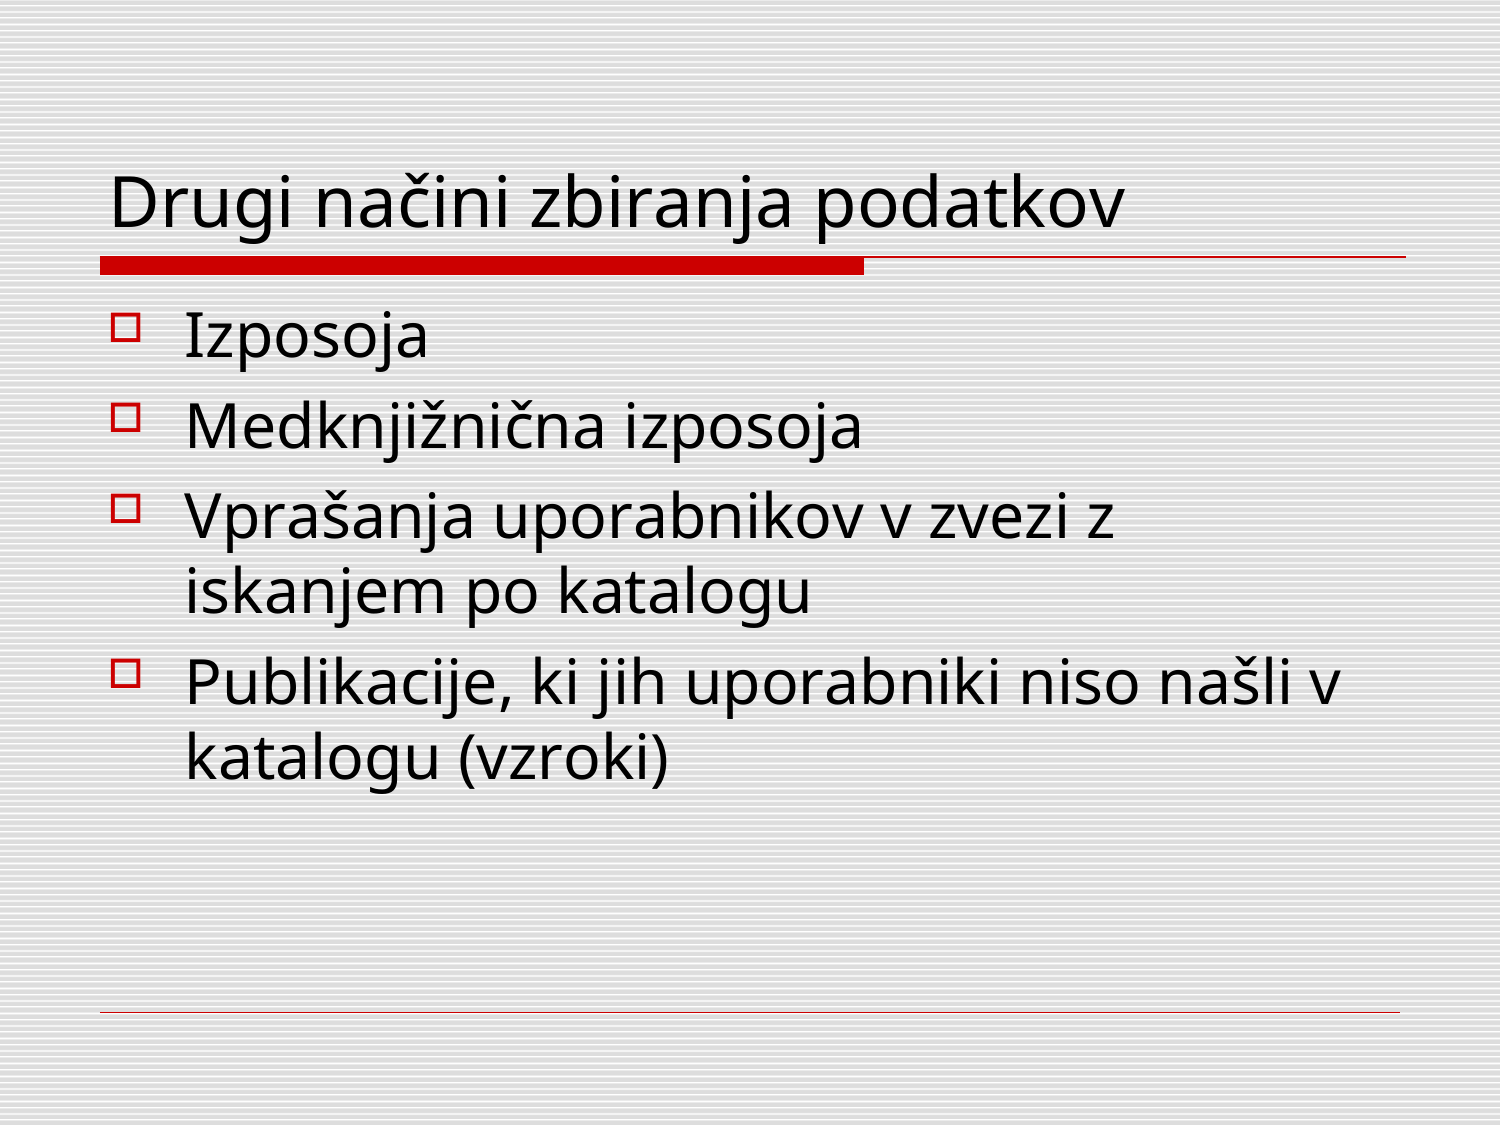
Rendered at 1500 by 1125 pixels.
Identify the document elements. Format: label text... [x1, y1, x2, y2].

title Drugi načini zbiranja podatkov [94, 49, 1407, 250]
picture [0, 0, 1500, 1125]
list Izposoja Medknjižnična izposoja Vprašanja uporabnikov v zvezi z iskanjem po katalogu Publikacije, ki jih uporabniki niso našli v katalogu (vzroki) [92, 287, 1406, 988]
